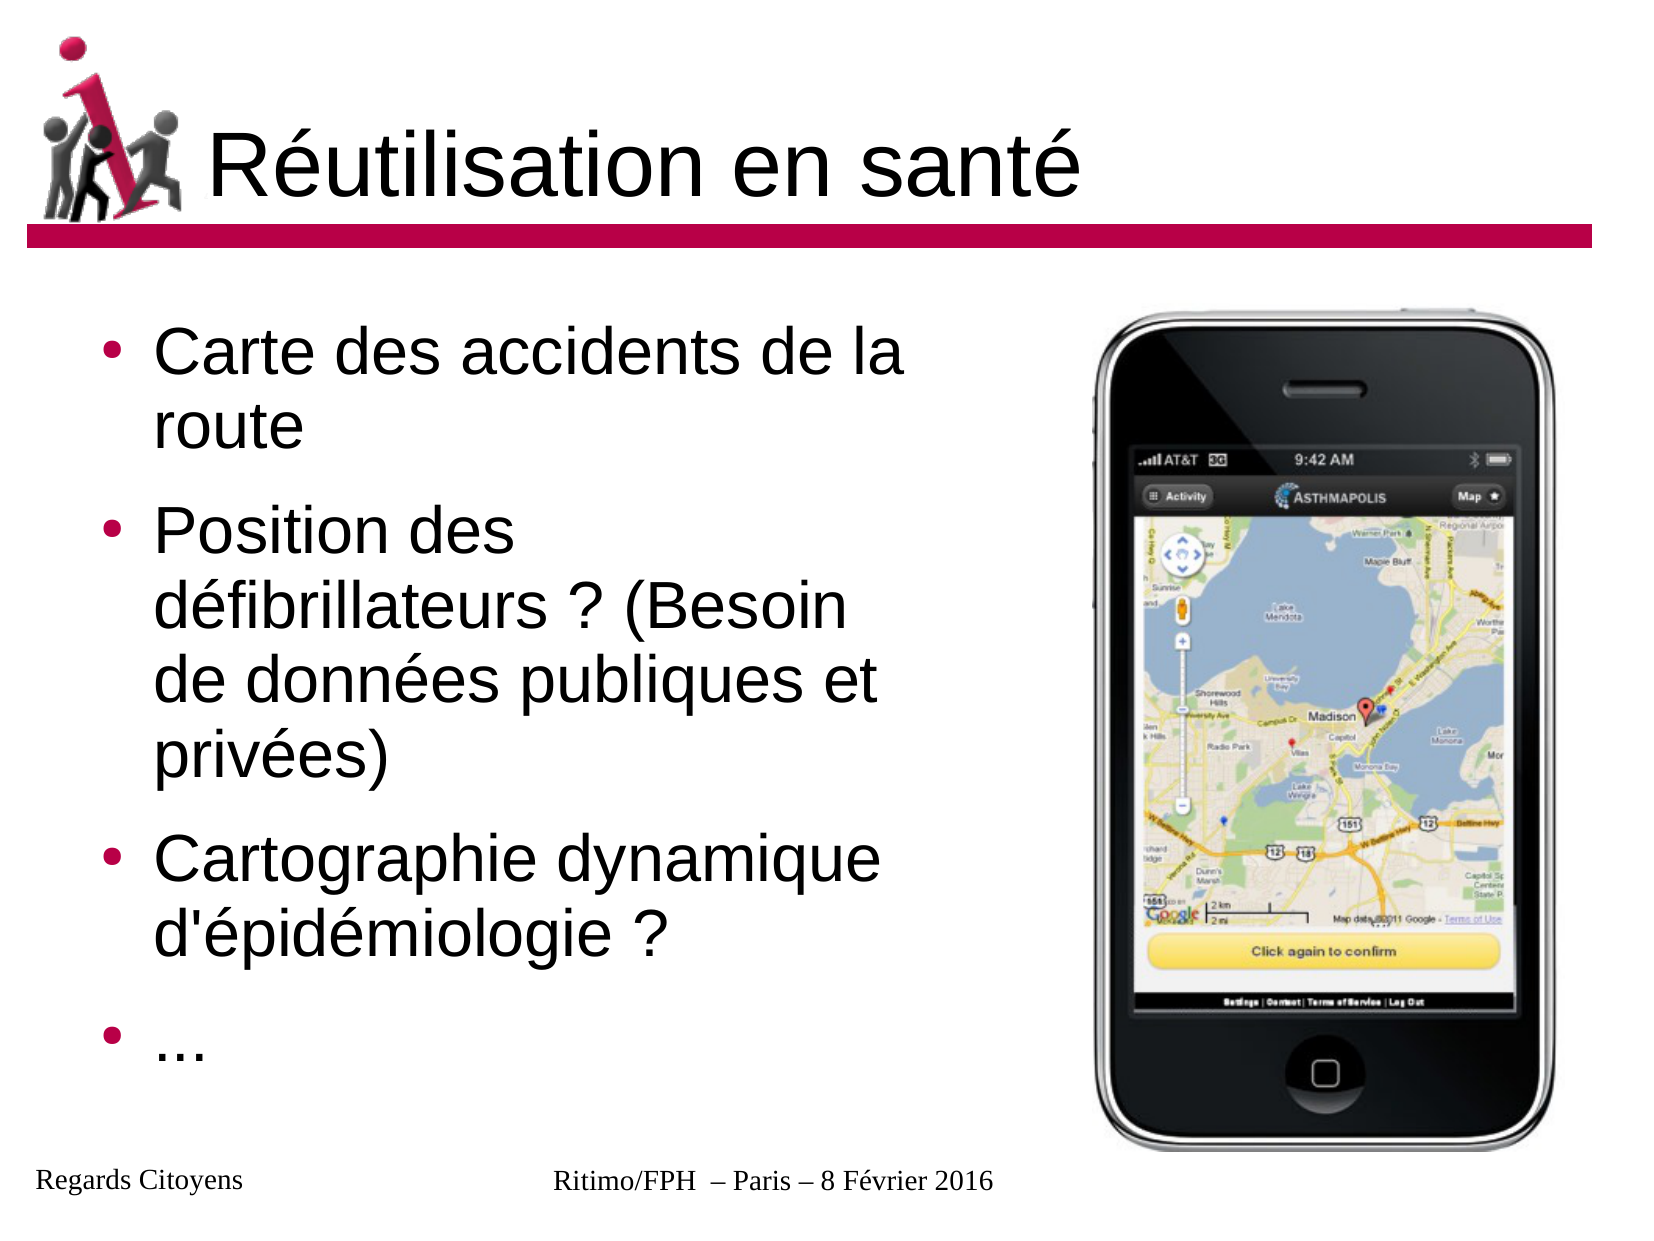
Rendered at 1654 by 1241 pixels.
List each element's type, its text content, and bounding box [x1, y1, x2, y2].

picture [1092, 296, 1565, 1152]
picture [27, 31, 208, 224]
title Réutilisation en santé [206, 61, 1595, 269]
list Carte des accidents de la route Position des défibrillateurs ? (Besoin de données publiques et privées) Cartographie dynamique d'épidémiologie ? ... [82, 313, 930, 1133]
